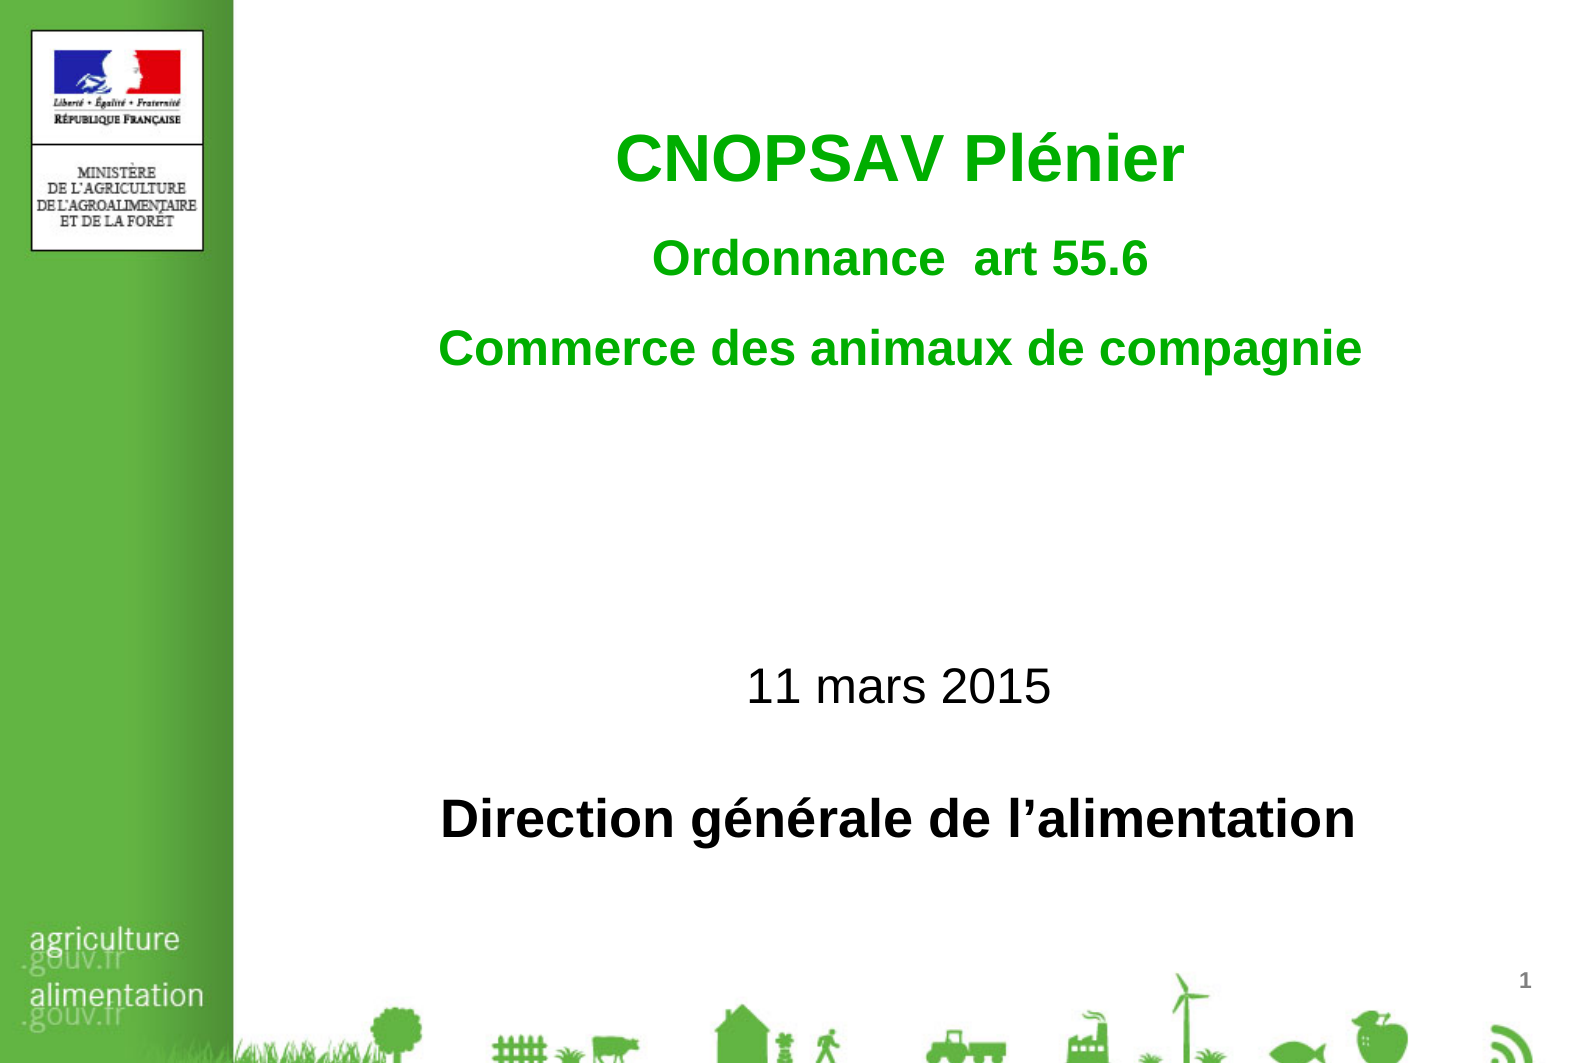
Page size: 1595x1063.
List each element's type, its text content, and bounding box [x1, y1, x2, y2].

subtitle 11 mars 2015 Direction générale de l’alimentation [265, 246, 1533, 975]
picture [0, 0, 1595, 1063]
title CNOPSAV Plénier Ordonnance art 55.6 Commerce des animaux de compagnie [295, 68, 1506, 246]
